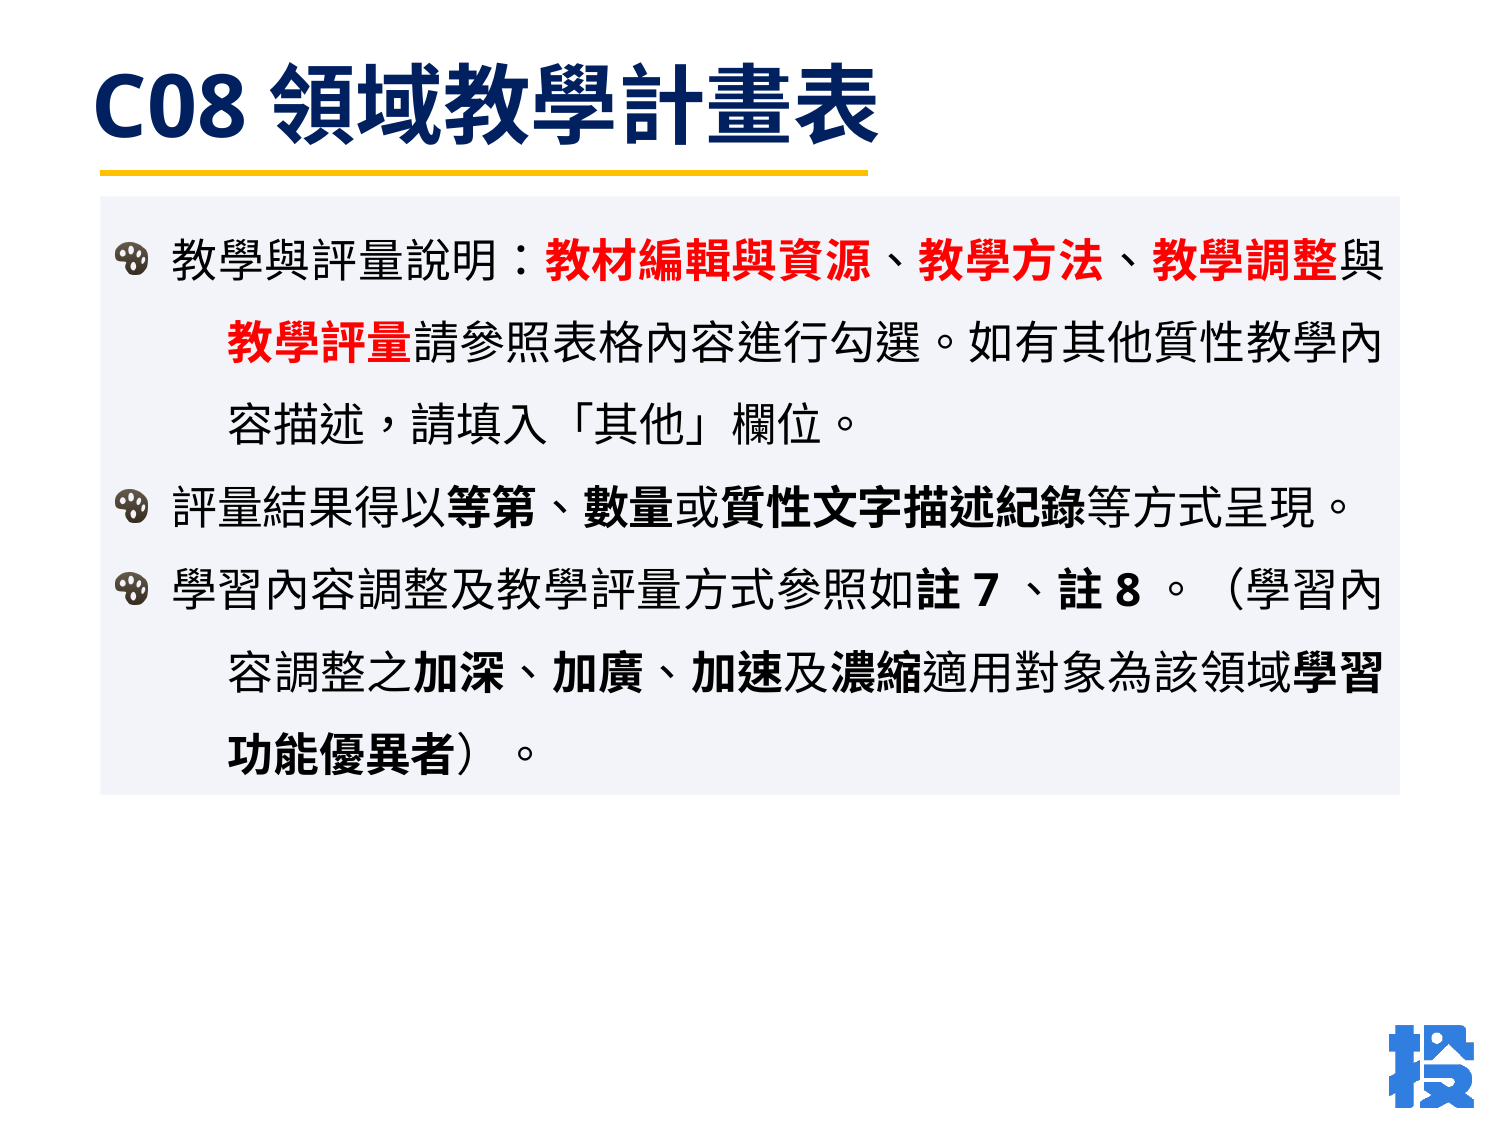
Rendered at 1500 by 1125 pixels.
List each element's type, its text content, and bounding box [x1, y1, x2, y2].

picture [1362, 997, 1500, 1125]
text_box 教學與評量說明：教材編輯與資源、教學方法、教學調整與教學評量請參照表格內容進行勾選。如有其他質性教學內容描述，請填入「其他」欄位。 評量結果得以等第、數量或質性文字描述紀錄等方式呈現。 學習內容調整及教學評量方式參照如註7、註8。（學習內容調整之加深、加廣、加速及濃縮適用對象為該領域學習功能優異者）。 [100, 196, 1400, 795]
text_box C08領域教學計畫表 [76, 42, 890, 164]
